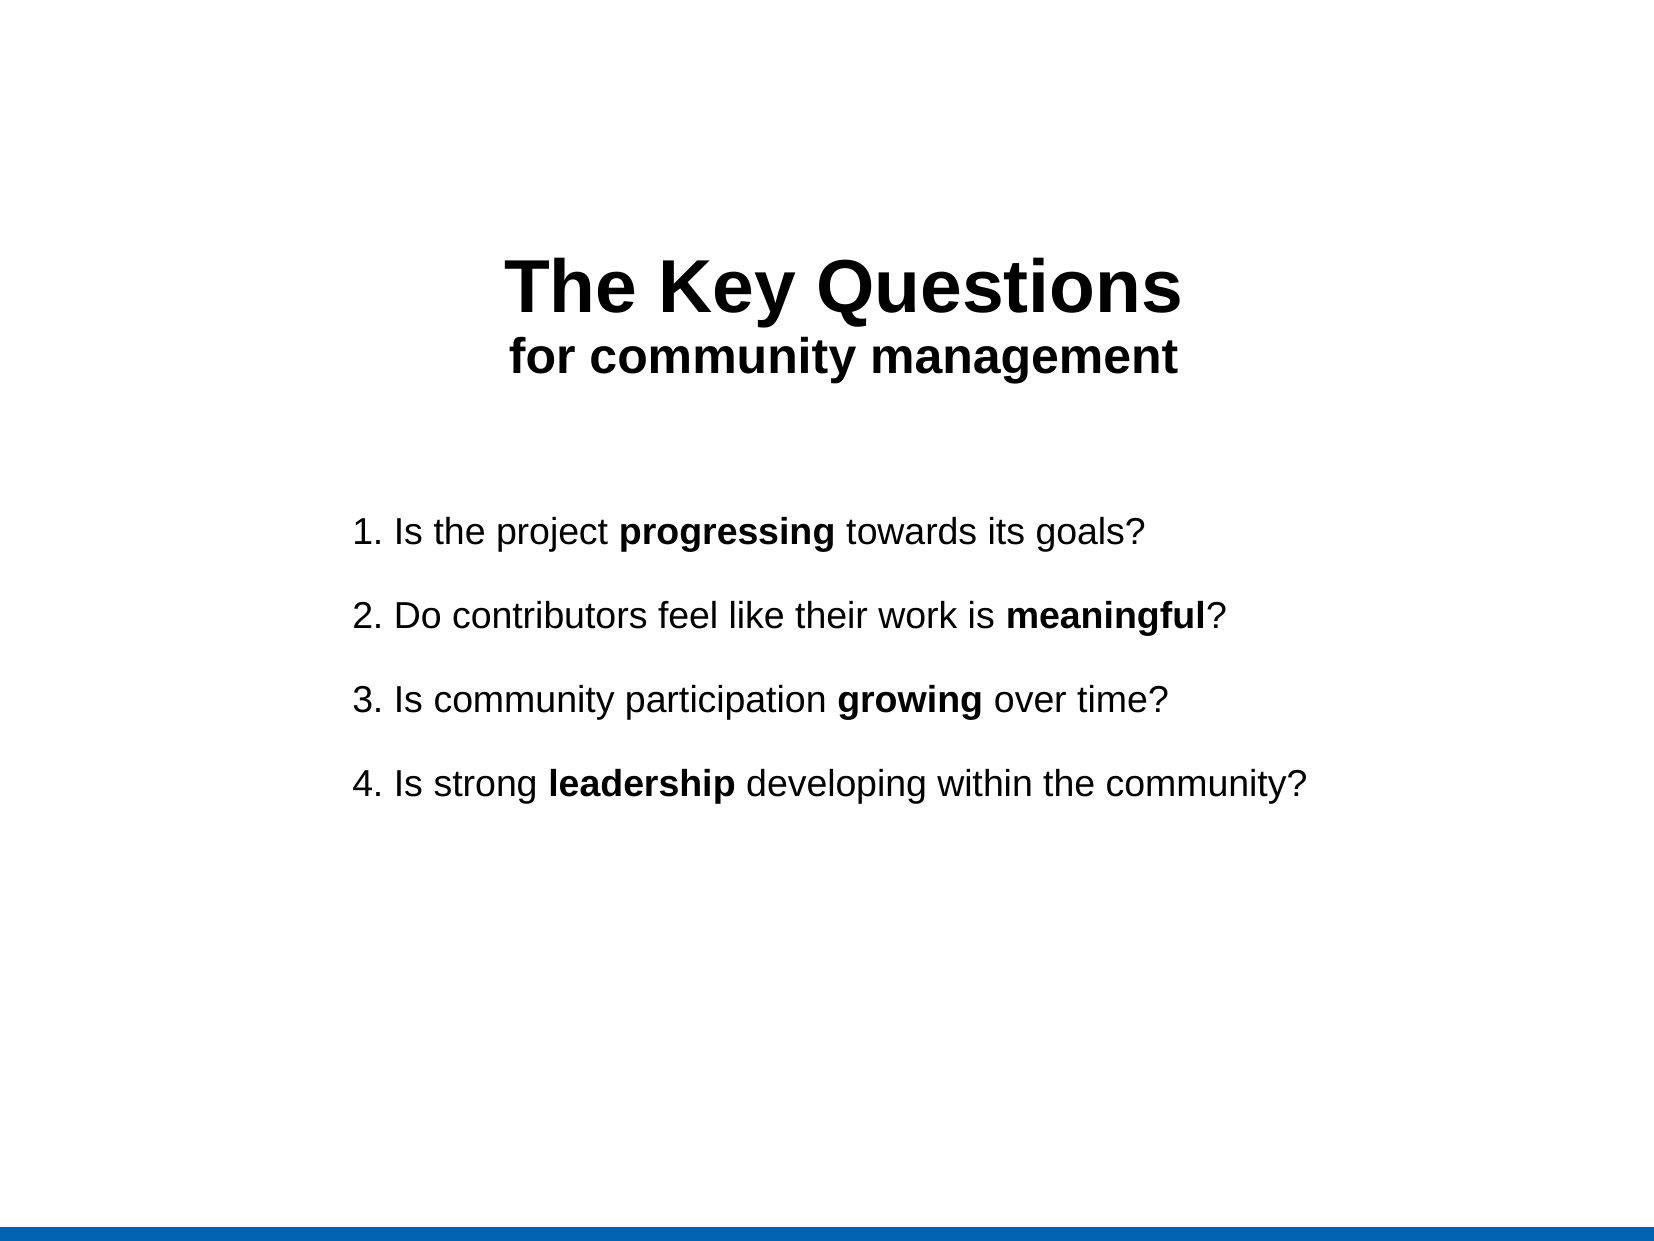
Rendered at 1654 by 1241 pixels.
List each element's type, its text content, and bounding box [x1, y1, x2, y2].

text_box The Key Questions for community management 1. Is the project progressing towards its goals? 2. Do contributors feel like their work is meaningful? 3. Is community participation growing over time? 4. Is strong leadership developing within the community? [337, 237, 1351, 854]
